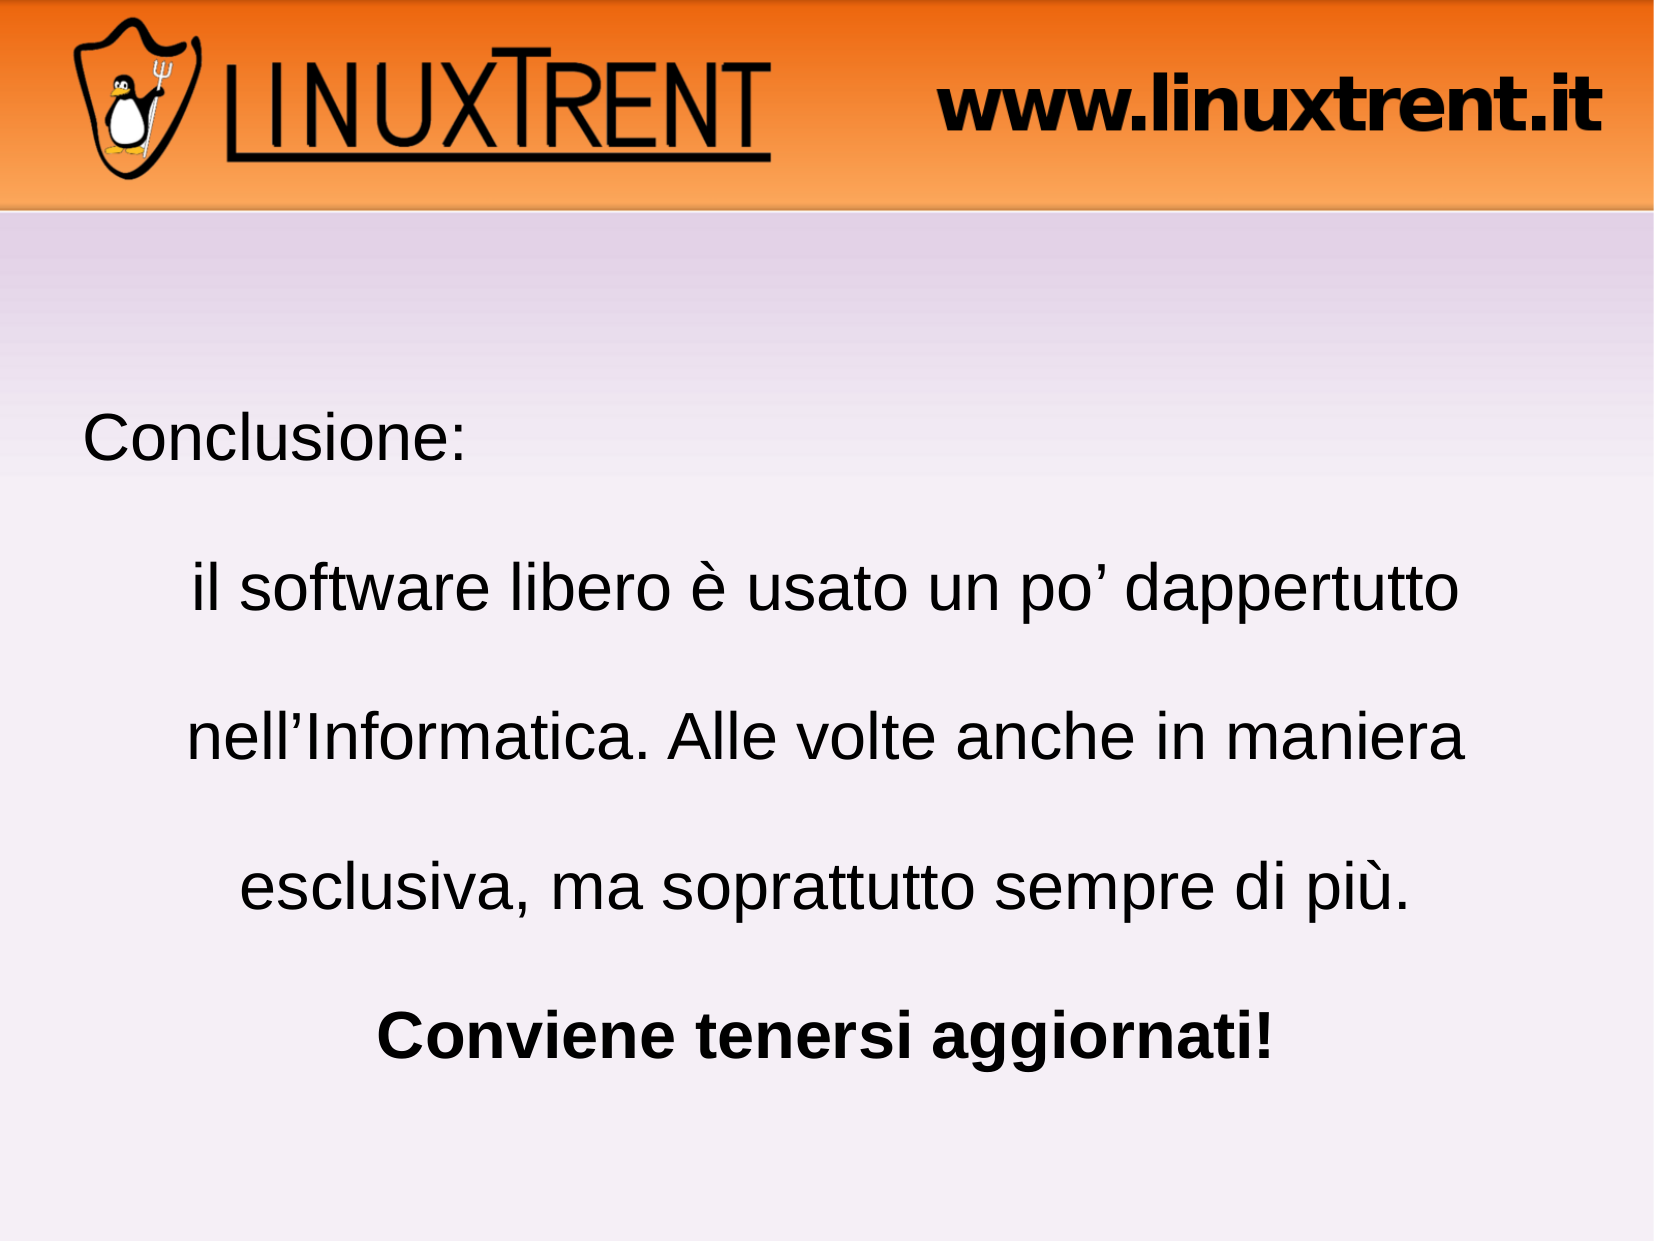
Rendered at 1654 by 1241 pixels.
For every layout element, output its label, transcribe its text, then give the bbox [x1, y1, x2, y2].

subtitle Conclusione: il software libero è usato un po’ dappertutto nell’Informatica. Alle volte anche in maniera esclusiva, ma soprattutto sempre di più. Conviene tenersi aggiornati! [82, 290, 1571, 1109]
picture [0, 0, 1654, 1241]
